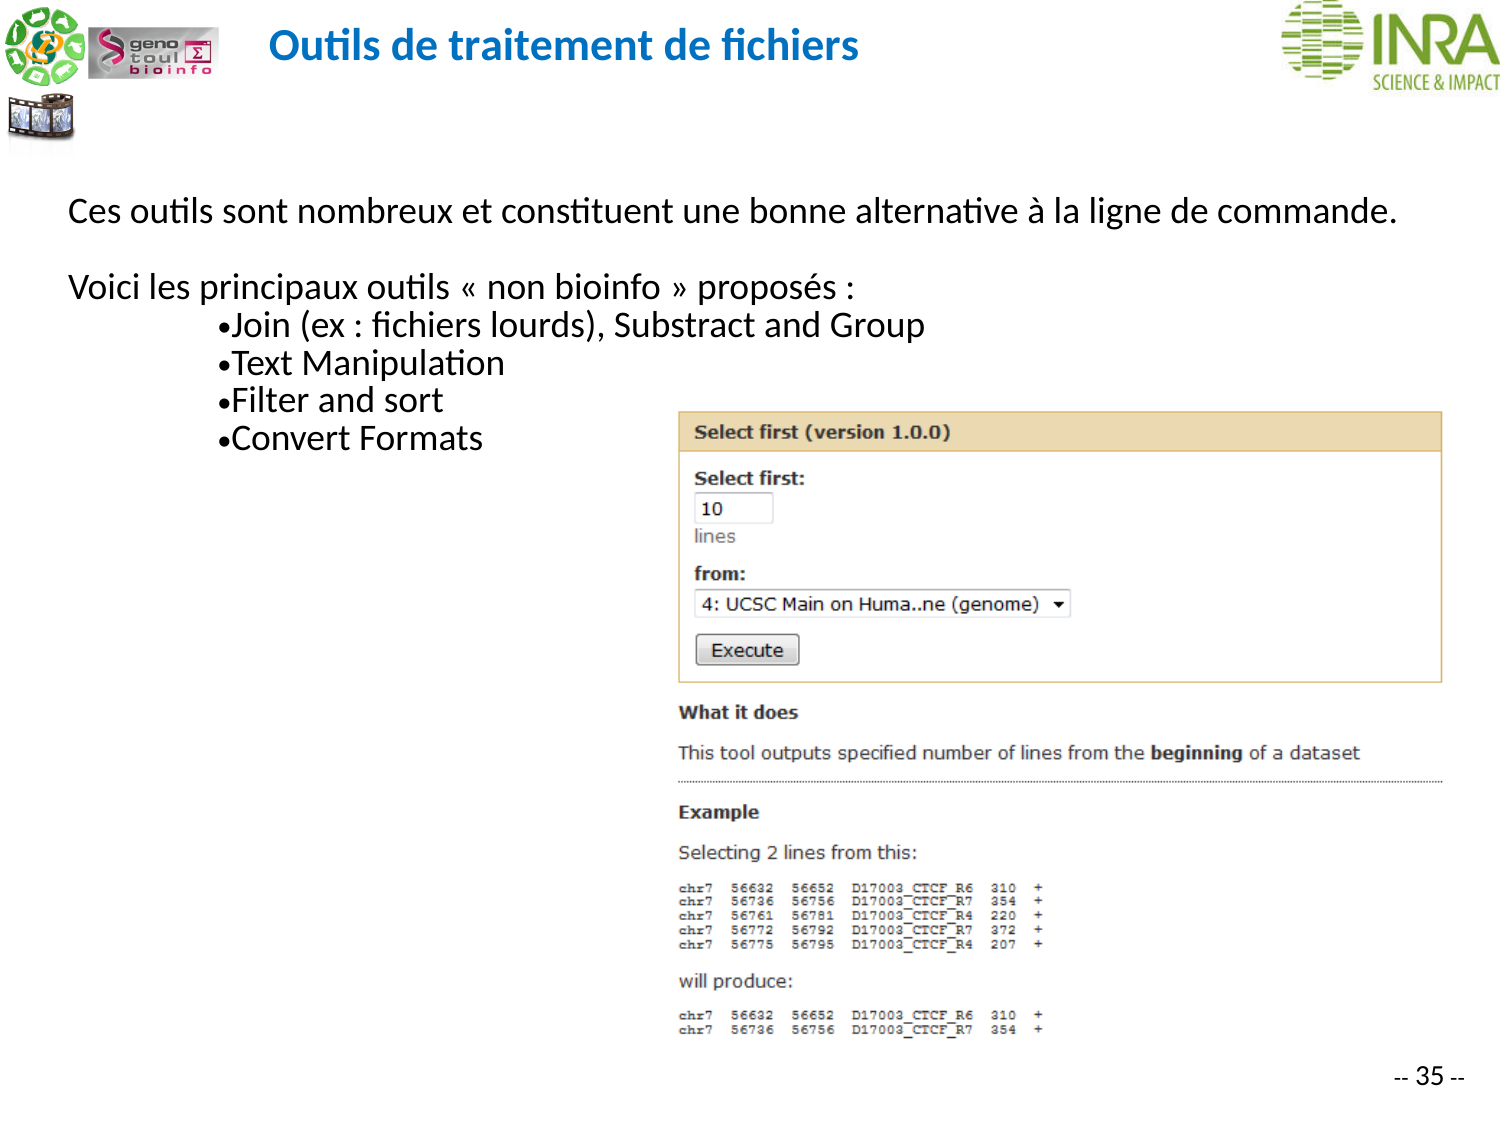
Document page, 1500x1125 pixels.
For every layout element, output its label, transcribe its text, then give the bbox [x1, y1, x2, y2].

picture [88, 27, 219, 79]
text_box Outils de traitement de fichiers [253, 19, 1270, 90]
text_box Ces outils sont nombreux et constituent une bonne alternative à la ligne de commande. Voici les principaux outils « non bioinfo » proposés : Join (ex : fichiers lourds), Substract and Group Text Manipulation Filter and sort Convert Formats [53, 188, 1482, 468]
picture [667, 468, 1453, 1052]
picture [1281, 0, 1500, 110]
picture [5, 7, 85, 86]
picture [5, 89, 77, 161]
